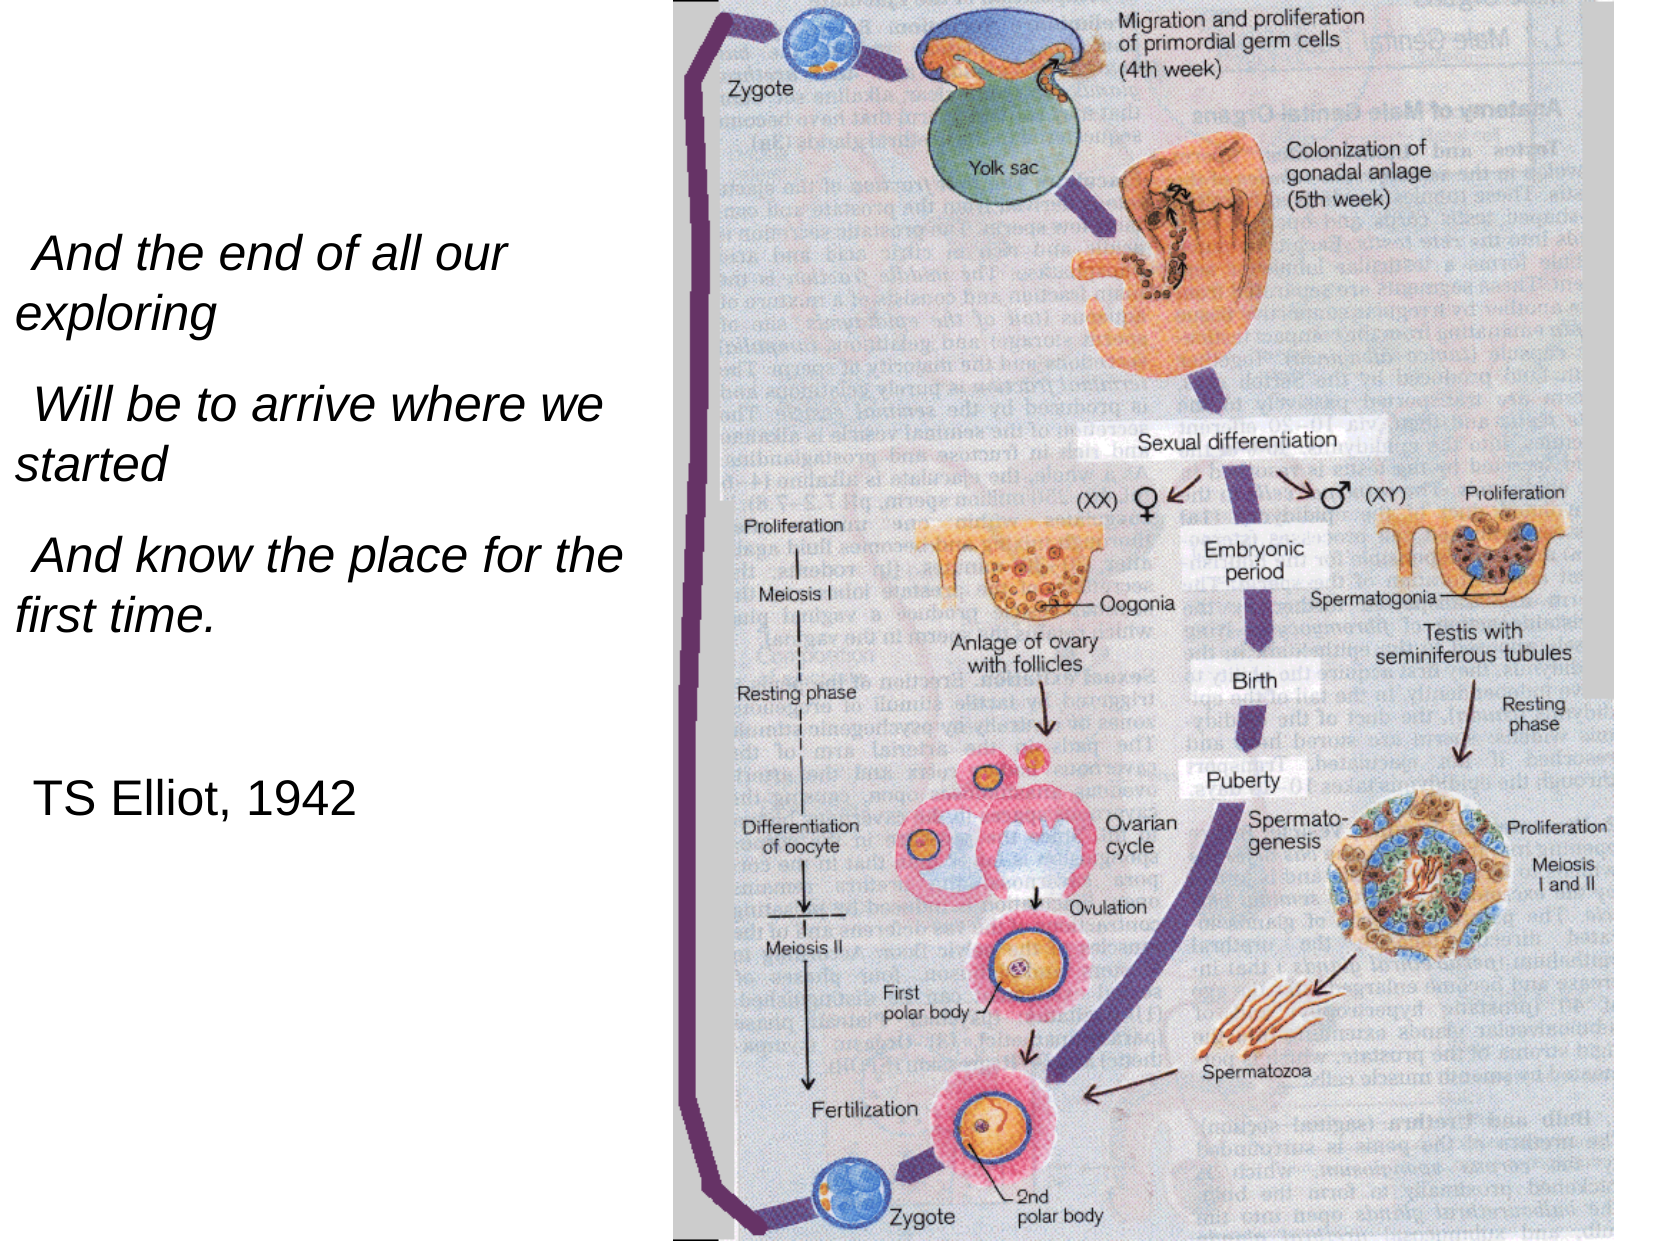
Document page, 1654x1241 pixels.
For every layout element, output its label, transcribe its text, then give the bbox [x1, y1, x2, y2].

chart [673, 0, 1614, 1241]
text_box And the end of all our exploring Will be to arrive where we started And know the place for the first time. TS Elliot, 1942 [0, 212, 676, 833]
